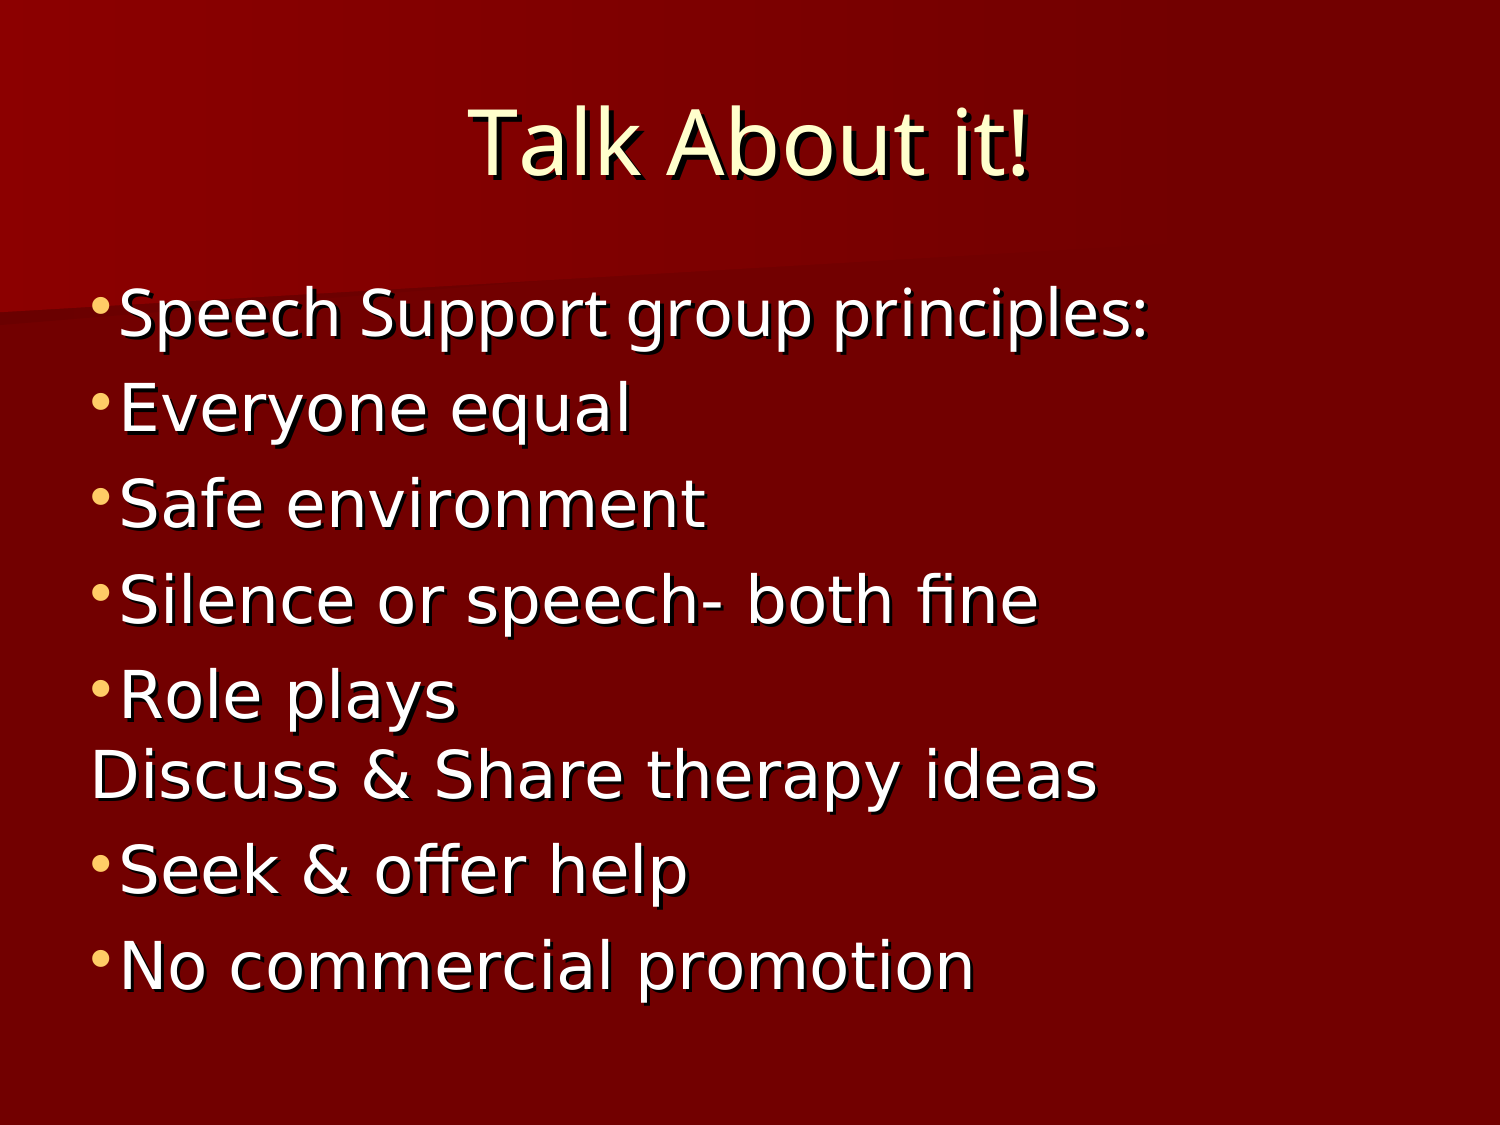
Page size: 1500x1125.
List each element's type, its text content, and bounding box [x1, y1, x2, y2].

title Talk About it! [75, 45, 1426, 233]
list Speech Support group principles: Everyone equal Safe environment Silence or speech- both fine Role plays Discuss & Share therapy ideas Seek & offer help No commercial promotion [75, 262, 1426, 1018]
